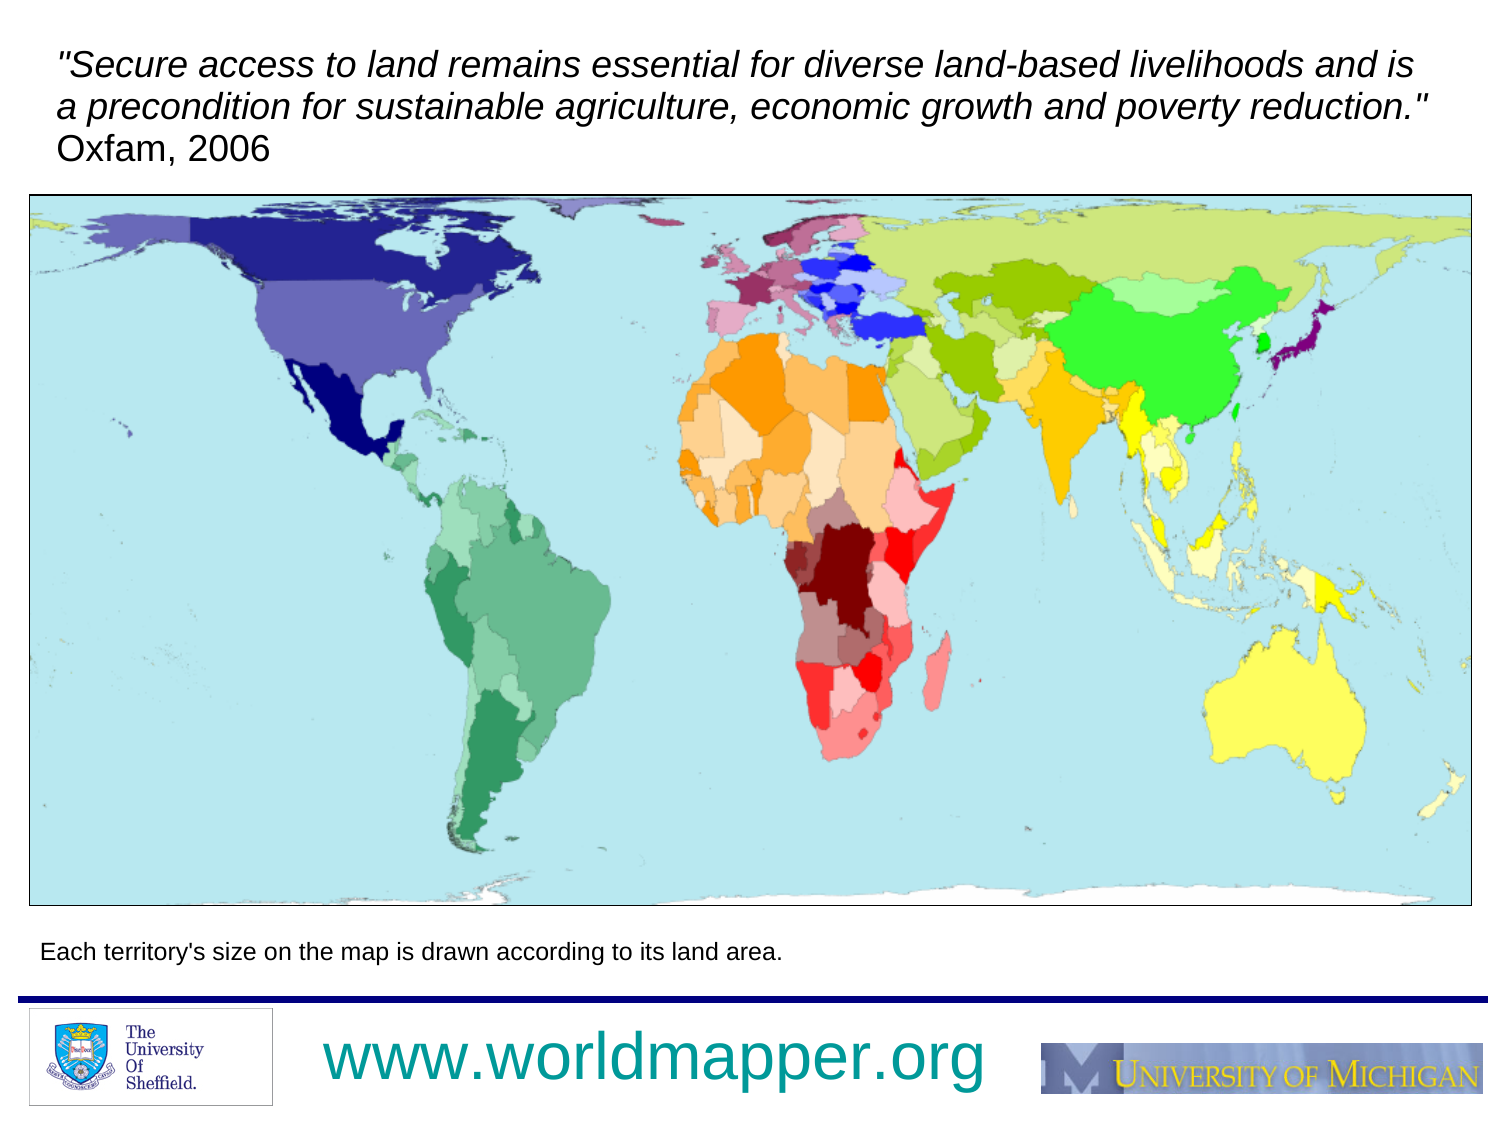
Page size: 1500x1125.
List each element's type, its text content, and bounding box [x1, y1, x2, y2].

picture [29, 1008, 273, 1106]
picture [1041, 1043, 1483, 1094]
text_box Each territory's size on the map is drawn according to its land area. [24, 918, 811, 976]
title "Secure access to land remains essential for diverse land-based livelihoods and is a precondition for sustainable agriculture, economic growth and poverty reduction." Oxfam, 2006 [41, 0, 1459, 213]
picture [30, 195, 1471, 905]
